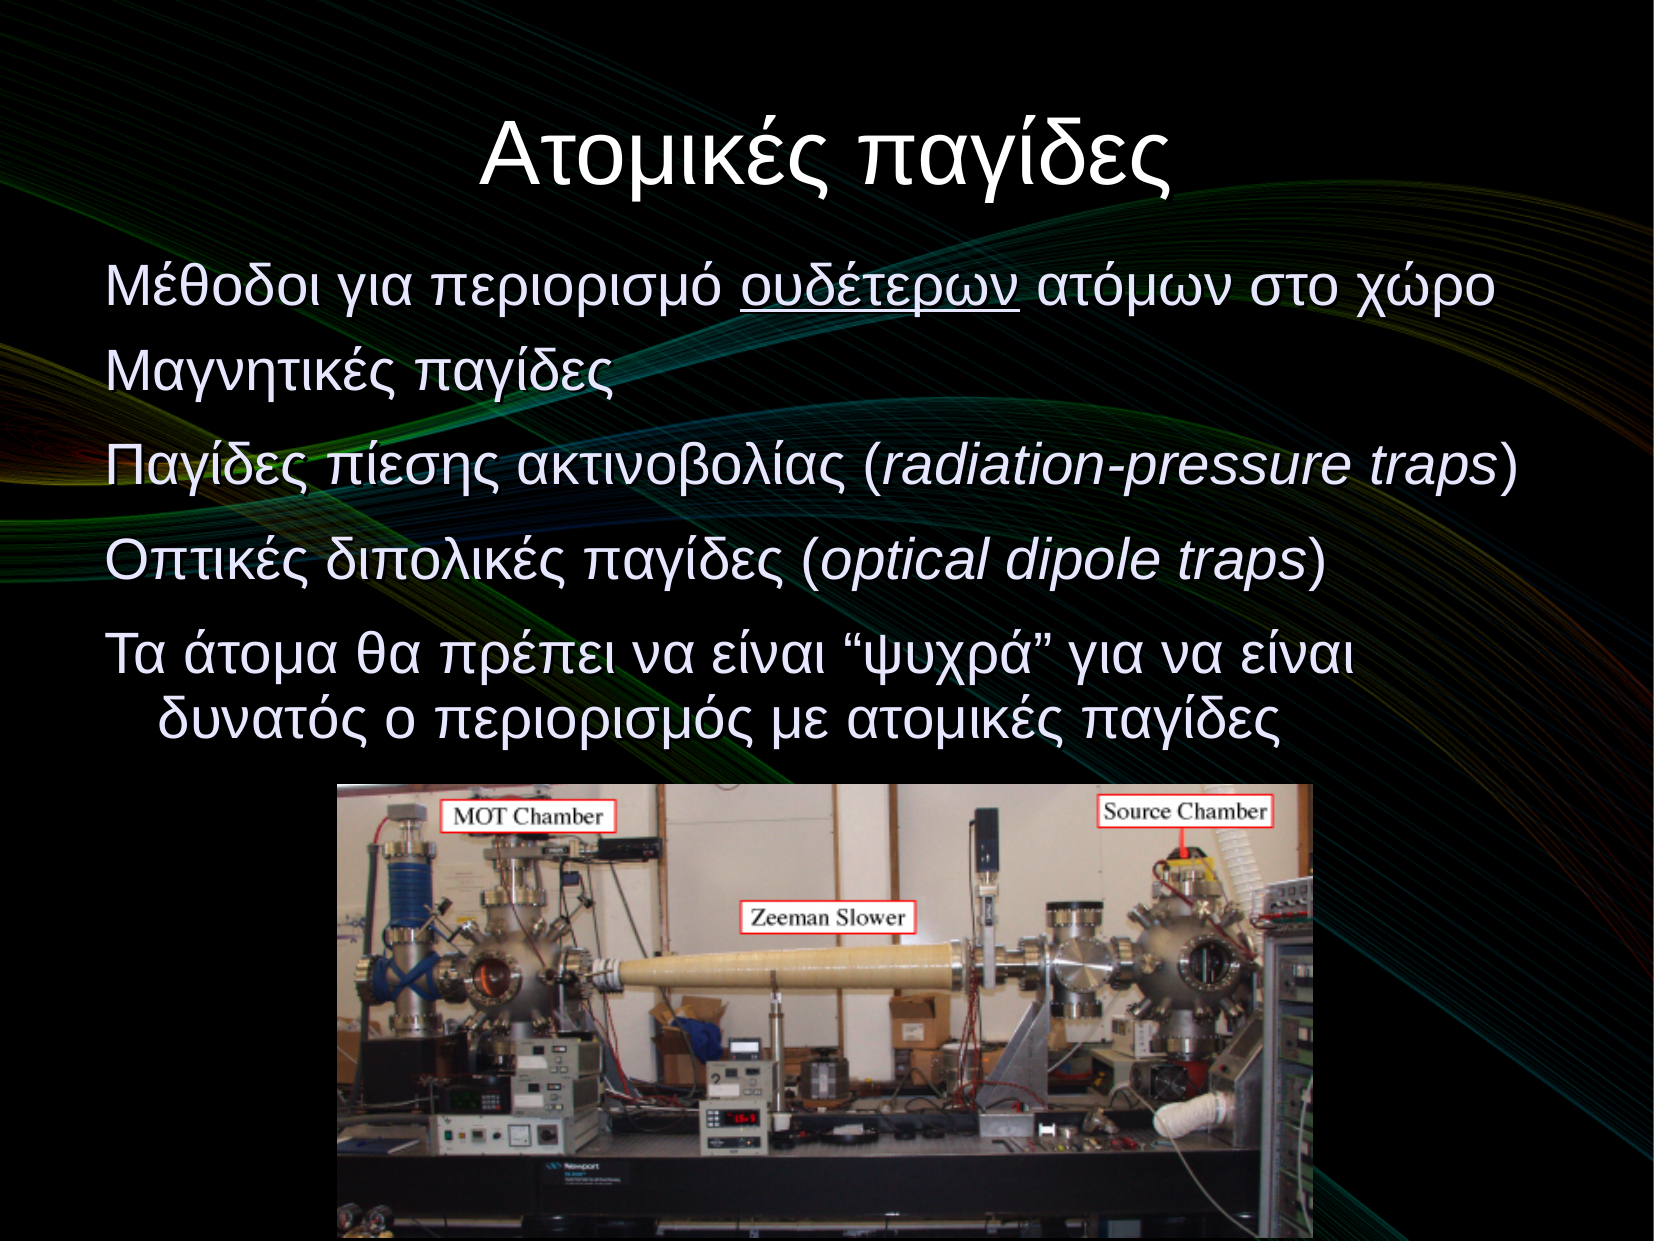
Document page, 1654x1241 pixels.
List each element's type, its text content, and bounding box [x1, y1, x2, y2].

title Ατομικές παγίδες [82, 56, 1571, 250]
picture [0, 0, 1654, 1241]
list Μέθοδοι για περιορισμό ουδέτερων ατόμων στο χώρο [86, 252, 1576, 338]
list Μαγνητικές παγίδες Παγίδες πίεσης ακτινοβολίας (radiation-pressure traps) Οπτικές διπολικές παγίδες (optical dipole traps) Τα άτομα θα πρέπει να είναι “ψυχρά” για να είναι δυνατός ο περιορισμός με ατομικές παγίδες [86, 338, 1576, 752]
list [75, 675, 1564, 836]
